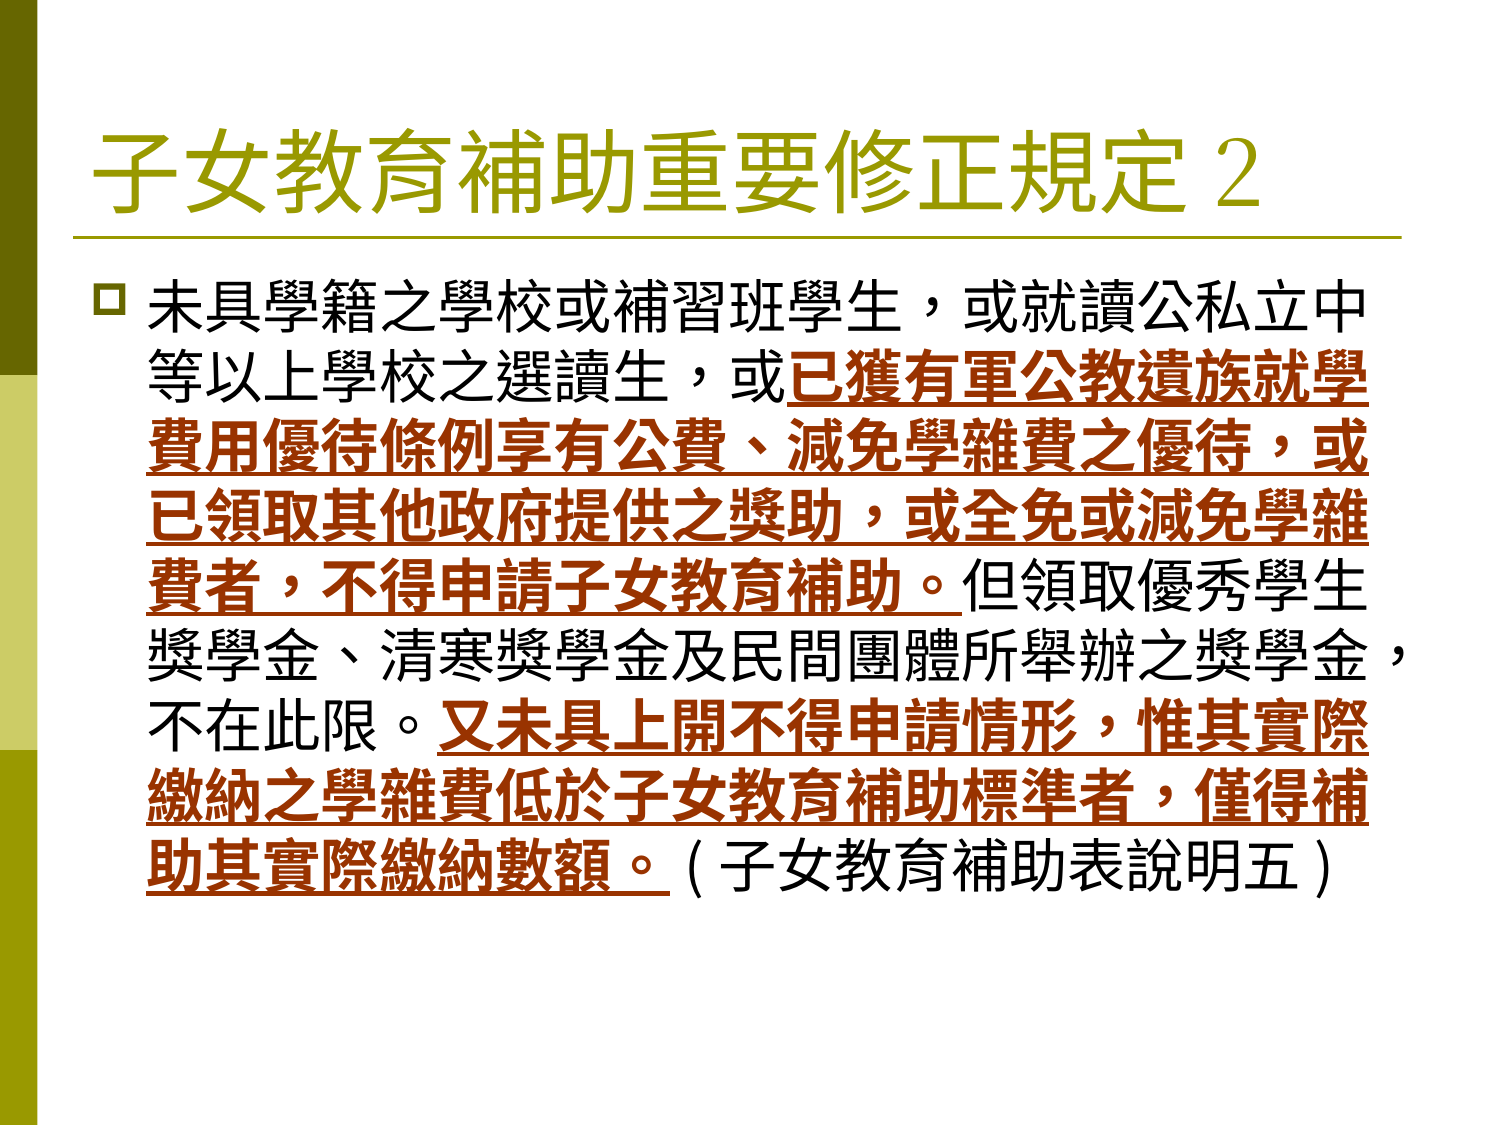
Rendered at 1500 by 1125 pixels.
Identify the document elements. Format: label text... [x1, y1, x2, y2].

title 子女教育補助重要修正規定2 [75, 45, 1426, 233]
list 未具學籍之學校或補習班學生，或就讀公私立中等以上學校之選讀生，或已獲有軍公教遺族就學費用優待條例享有公費、減免學雜費之優待，或已領取其他政府提供之獎助，或全免或減免學雜費者，不得申請子女教育補助。但領取優秀學生獎學金、清寒獎學金及民間團體所舉辦之獎學金，不在此限。又未具上開不得申請情形，惟其實際繳納之學雜費低於子女教育補助標準者，僅得補助其實際繳納數額。(子女教育補助表說明五) [75, 262, 1426, 1083]
